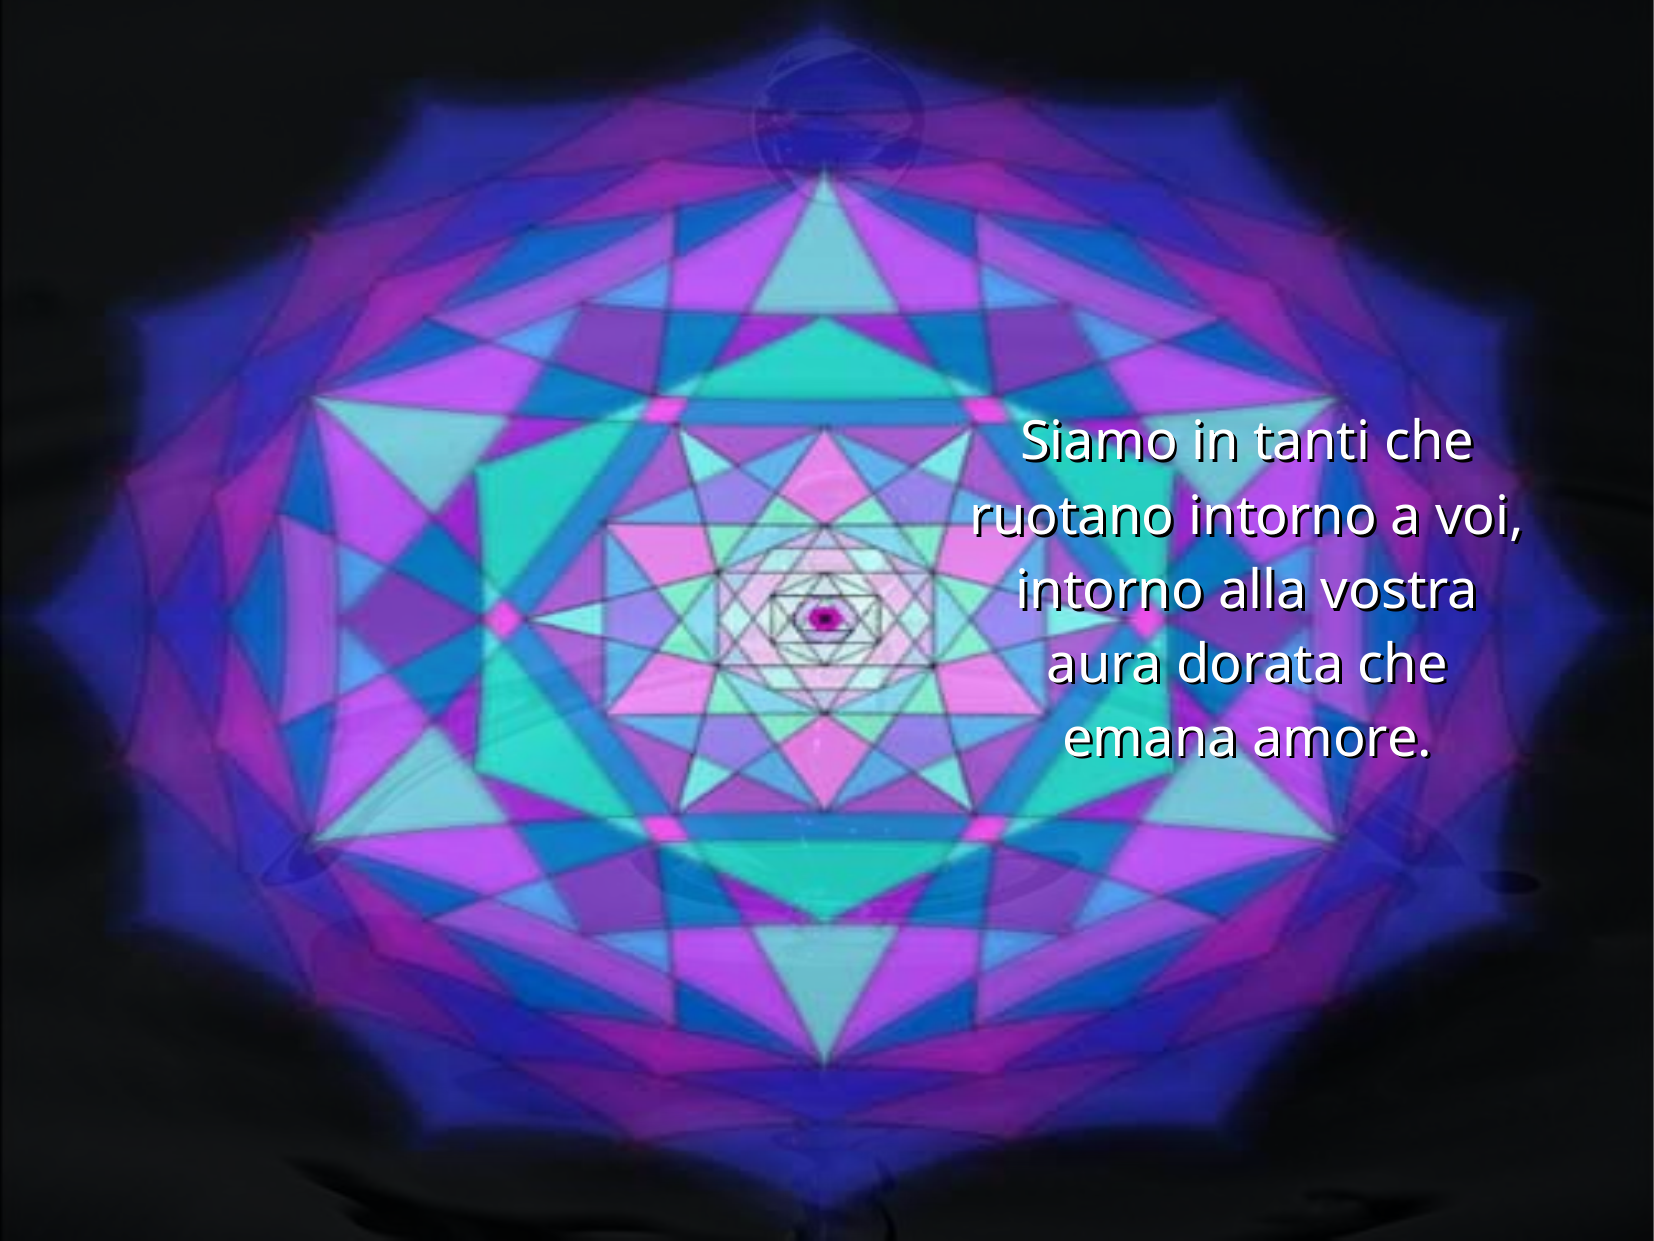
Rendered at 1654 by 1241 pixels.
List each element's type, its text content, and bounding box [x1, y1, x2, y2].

picture [0, 0, 1654, 1241]
title Siamo in tanti che ruotano intorno a voi, intorno alla vostra aura dorata che emana amore. [952, 411, 1543, 763]
